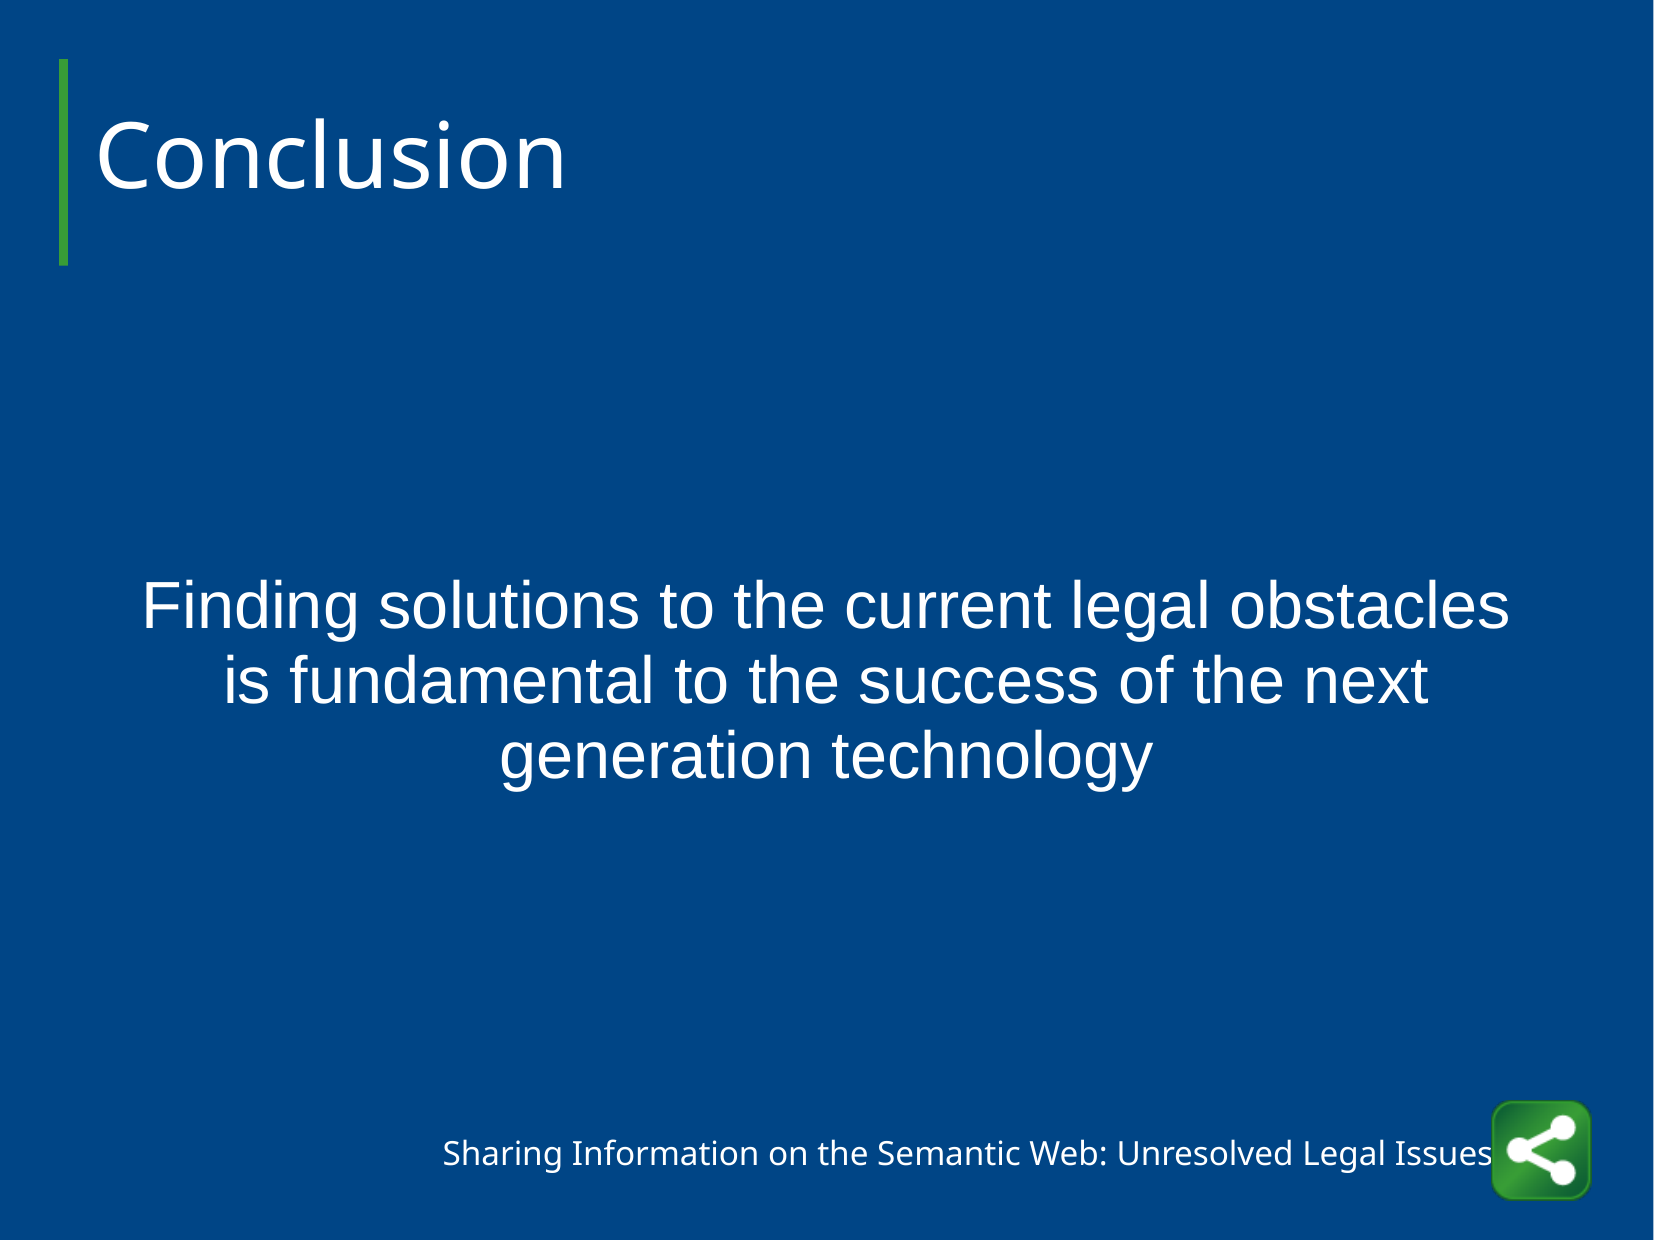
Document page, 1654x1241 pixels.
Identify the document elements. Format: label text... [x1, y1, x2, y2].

title Conclusion [94, 56, 1577, 250]
text_box Finding solutions to the current legal obstacles is fundamental to the success of the next generation technology [118, 561, 1536, 801]
picture [1491, 1100, 1592, 1201]
